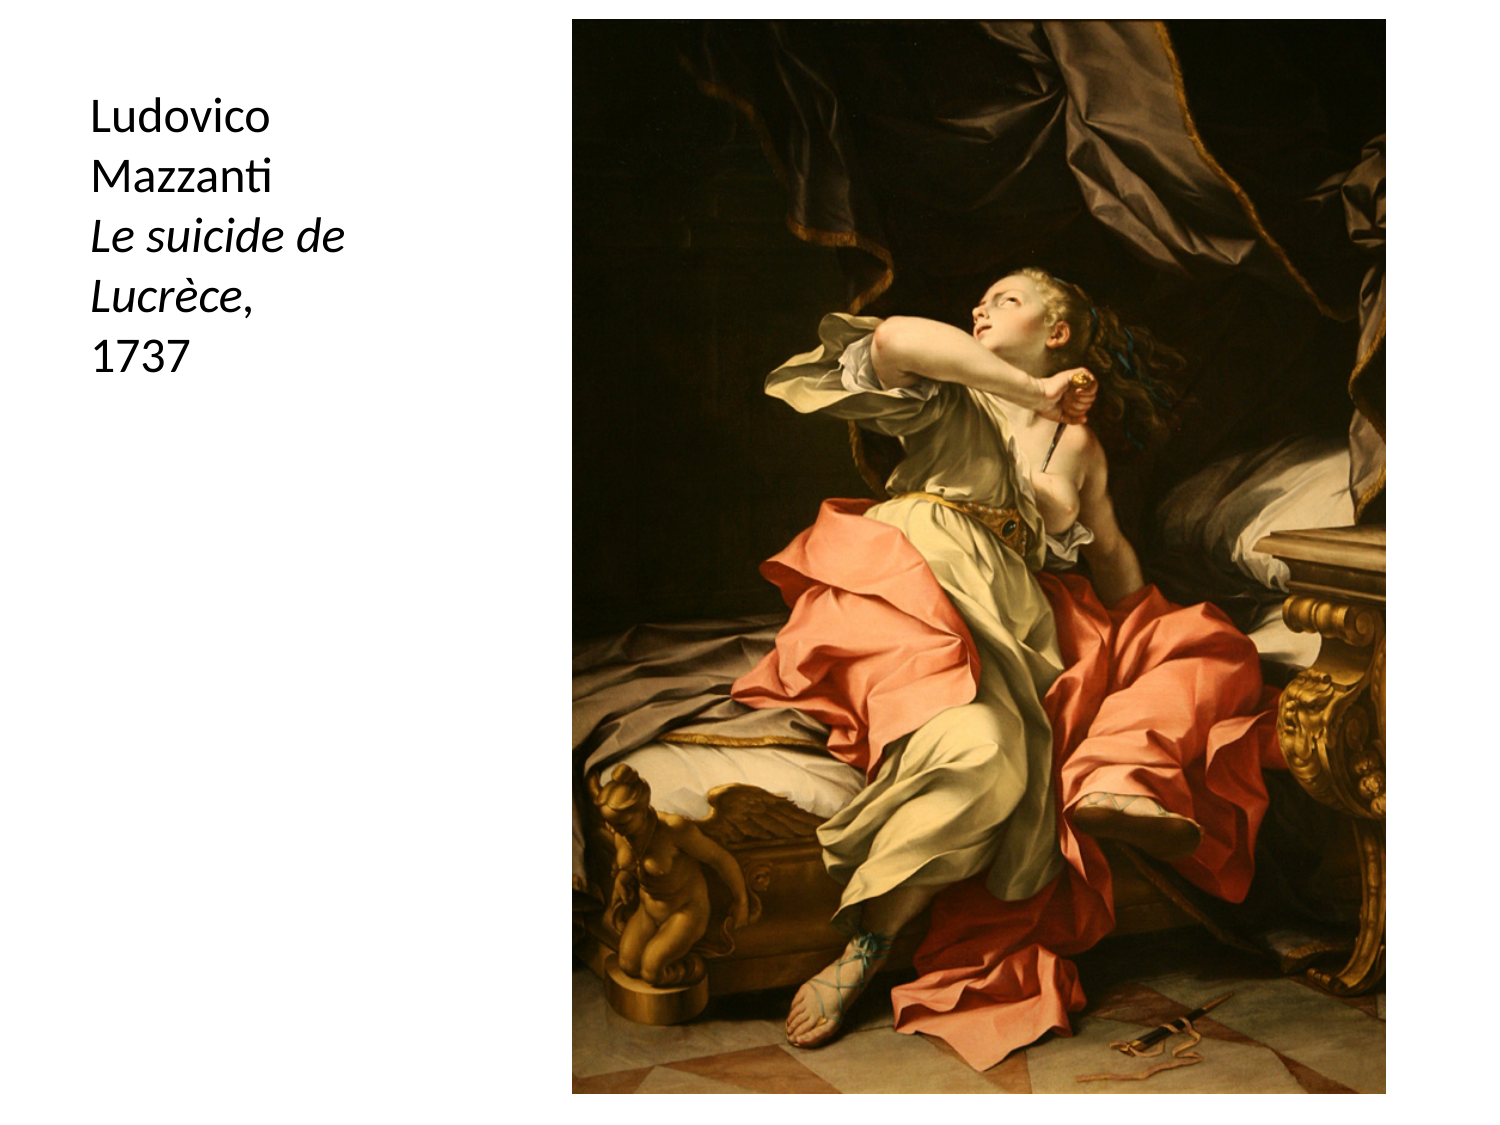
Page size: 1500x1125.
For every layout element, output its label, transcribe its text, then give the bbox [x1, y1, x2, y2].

title Ludovico Mazzanti Le suicide de Lucrèce, 1737 [75, 45, 467, 421]
picture [572, 19, 1386, 1094]
